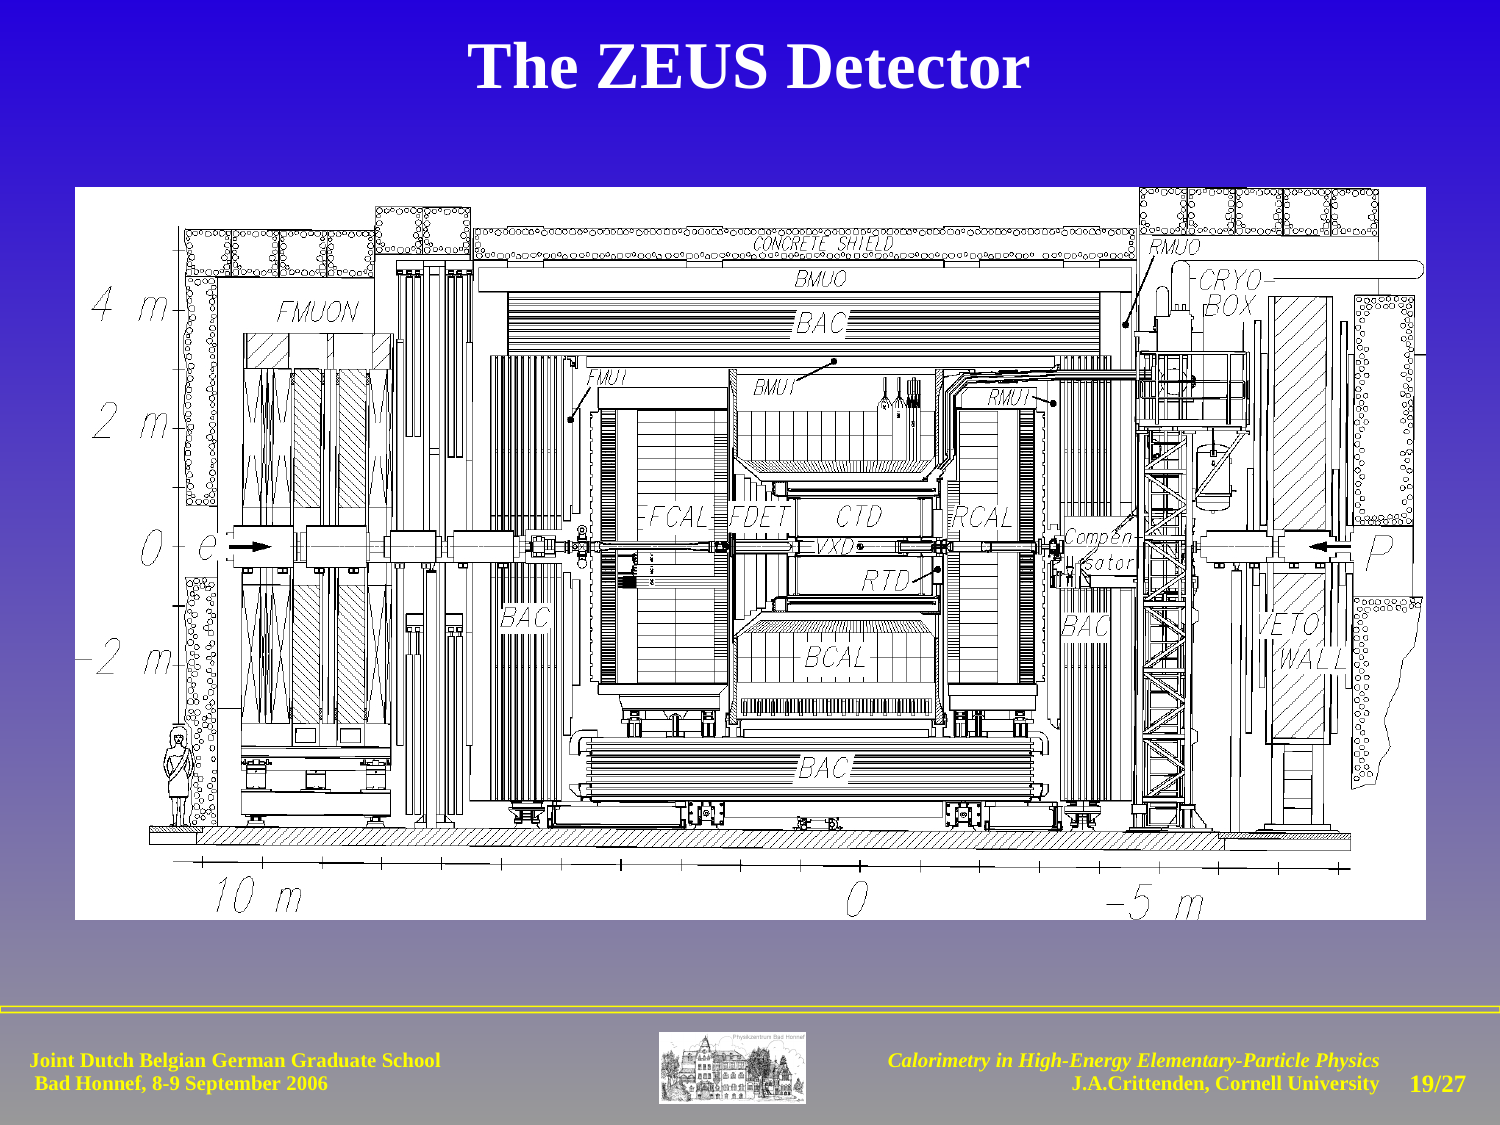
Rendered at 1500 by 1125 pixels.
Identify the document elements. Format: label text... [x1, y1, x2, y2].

title The ZEUS Detector [112, 0, 1388, 132]
picture [75, 187, 1426, 920]
picture [659, 1032, 806, 1104]
